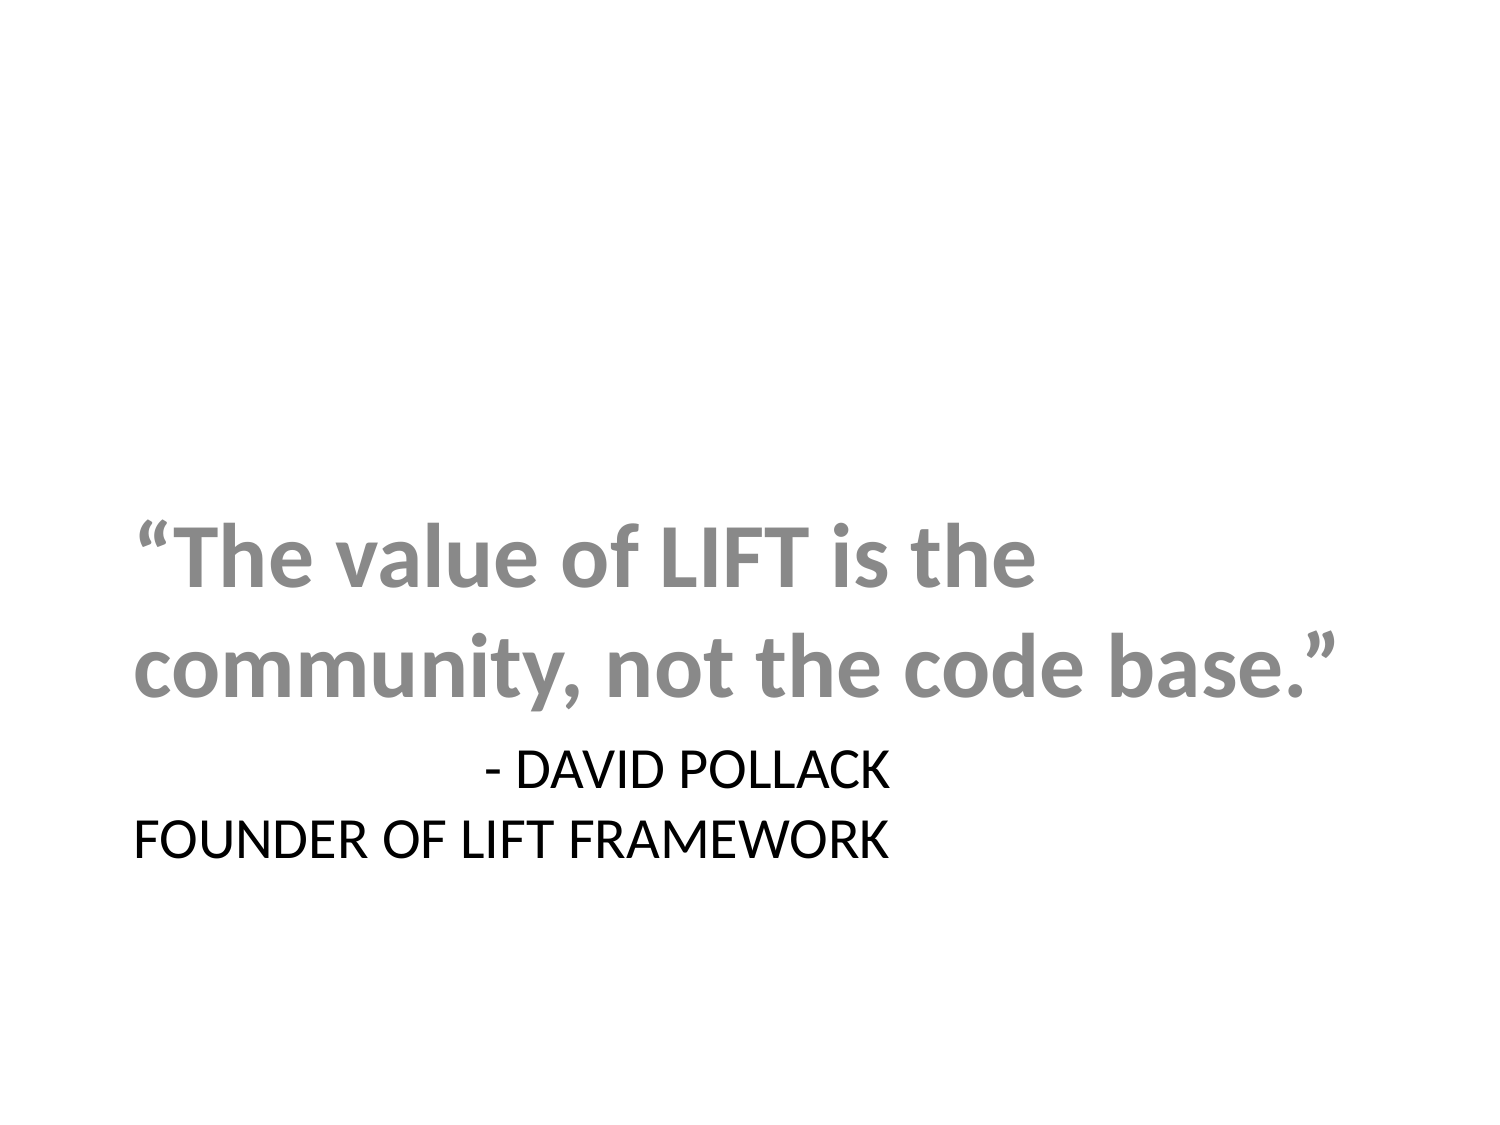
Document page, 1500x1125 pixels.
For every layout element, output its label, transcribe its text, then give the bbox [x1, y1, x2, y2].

list “The value of LIFT is the community, not the code base.” [118, 450, 1394, 697]
title - David Pollack founder Of Lift Framework [118, 739, 1394, 963]
